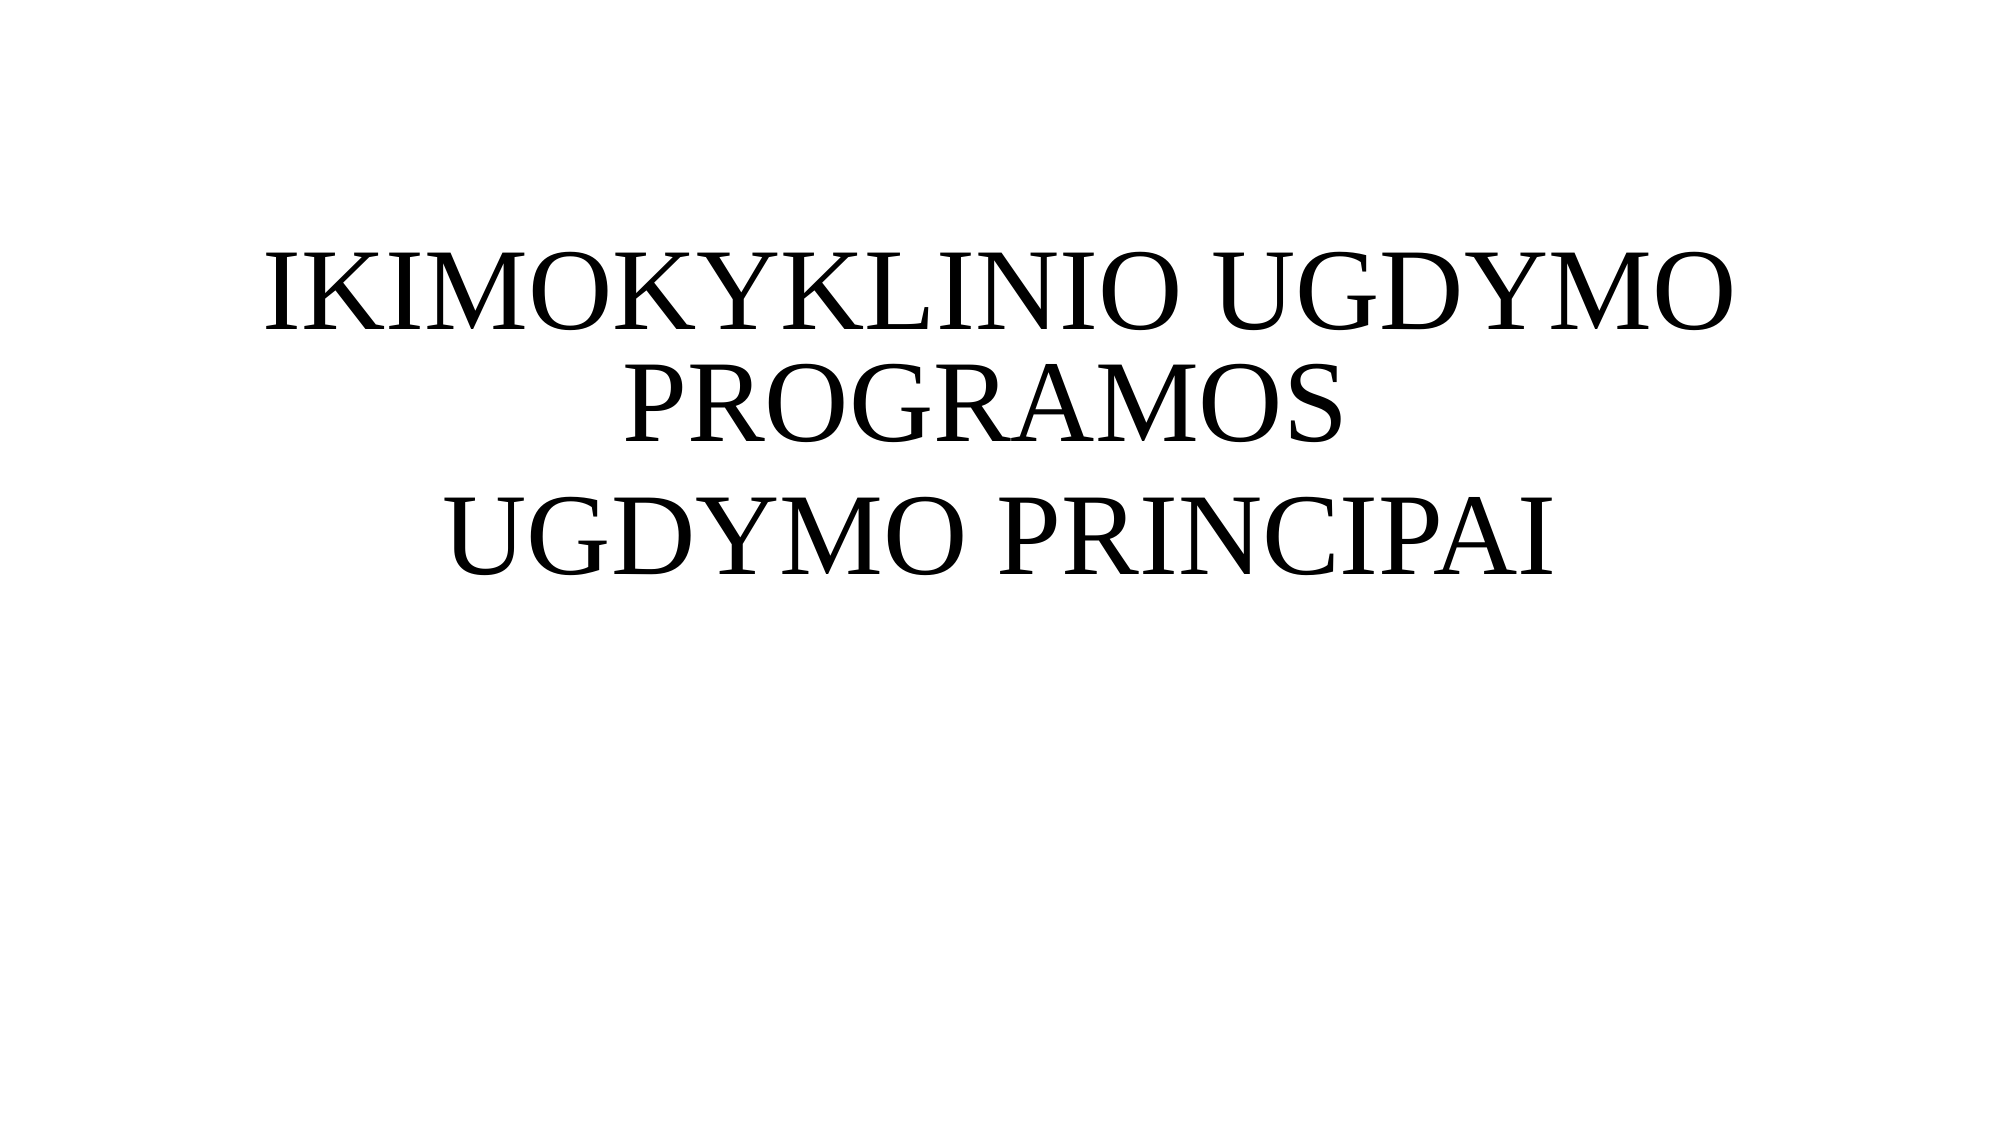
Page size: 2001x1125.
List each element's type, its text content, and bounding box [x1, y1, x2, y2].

list IKIMOKYKLINIO UGDYMO PROGRAMOS UGDYMO PRINCIPAI [137, 232, 1863, 946]
